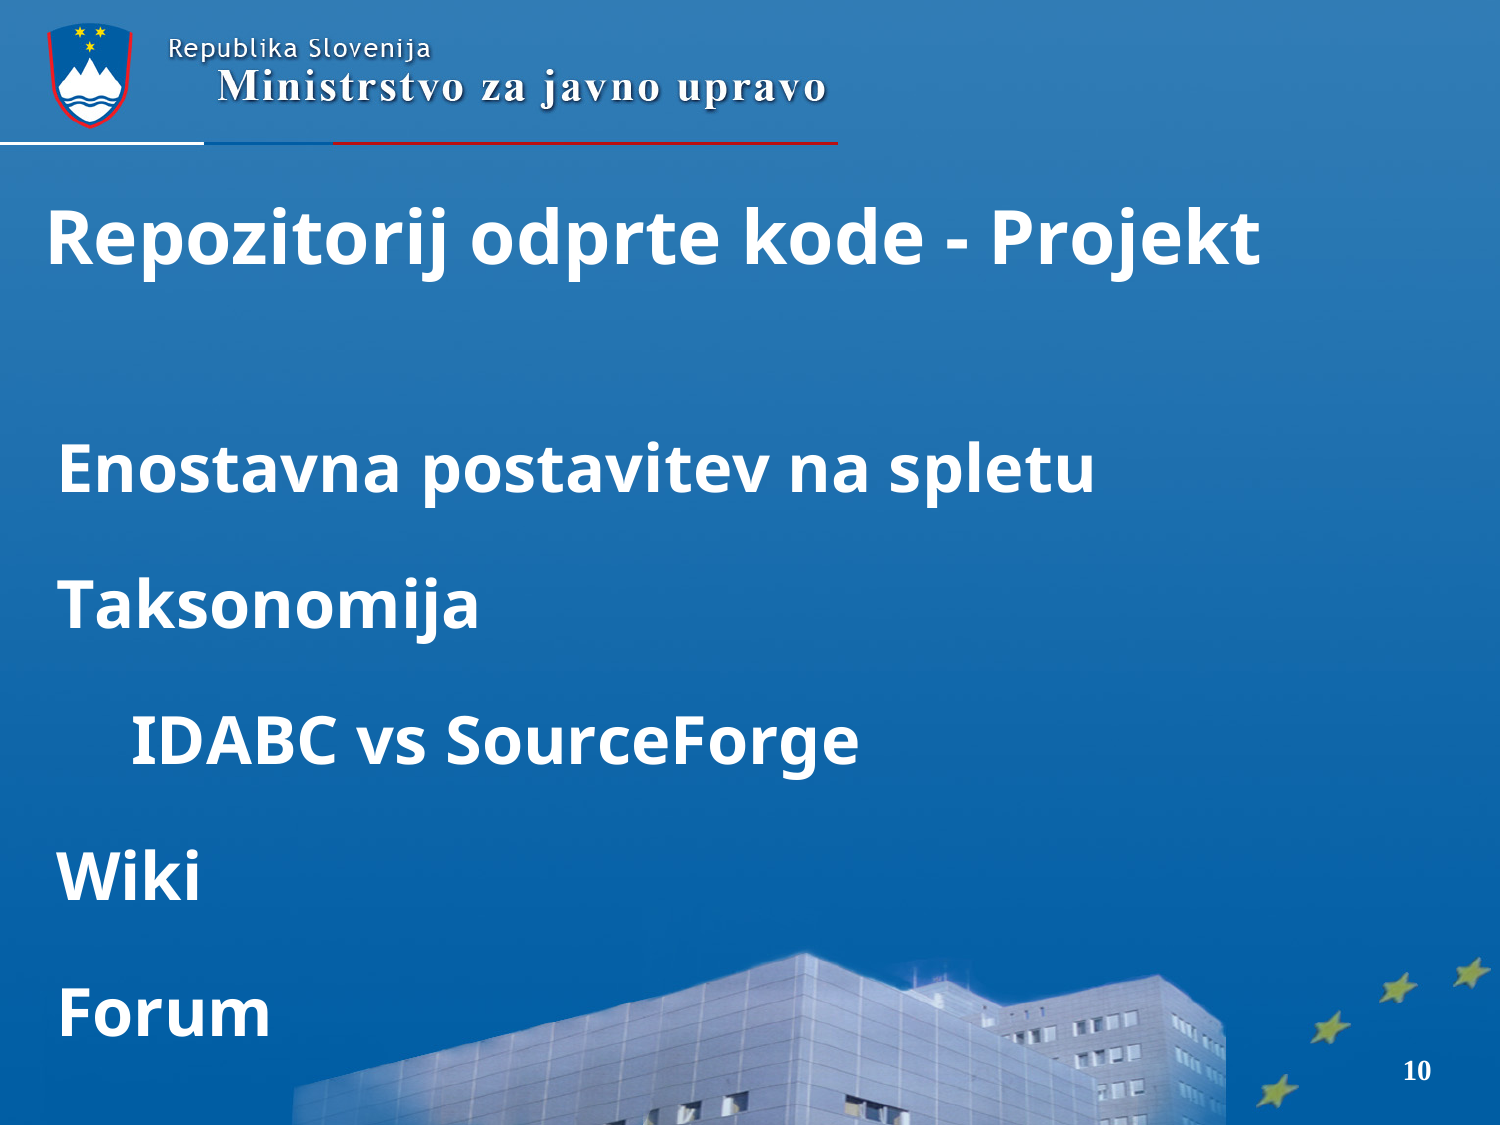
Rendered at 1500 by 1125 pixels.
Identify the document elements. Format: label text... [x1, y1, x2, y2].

text_box Enostavna postavitev na spletu Taksonomija IDABC vs SourceForge Wiki Forum [41, 368, 1489, 851]
title Repozitorij odprte kode - Projekt [29, 176, 1453, 296]
picture [0, 0, 1500, 1125]
